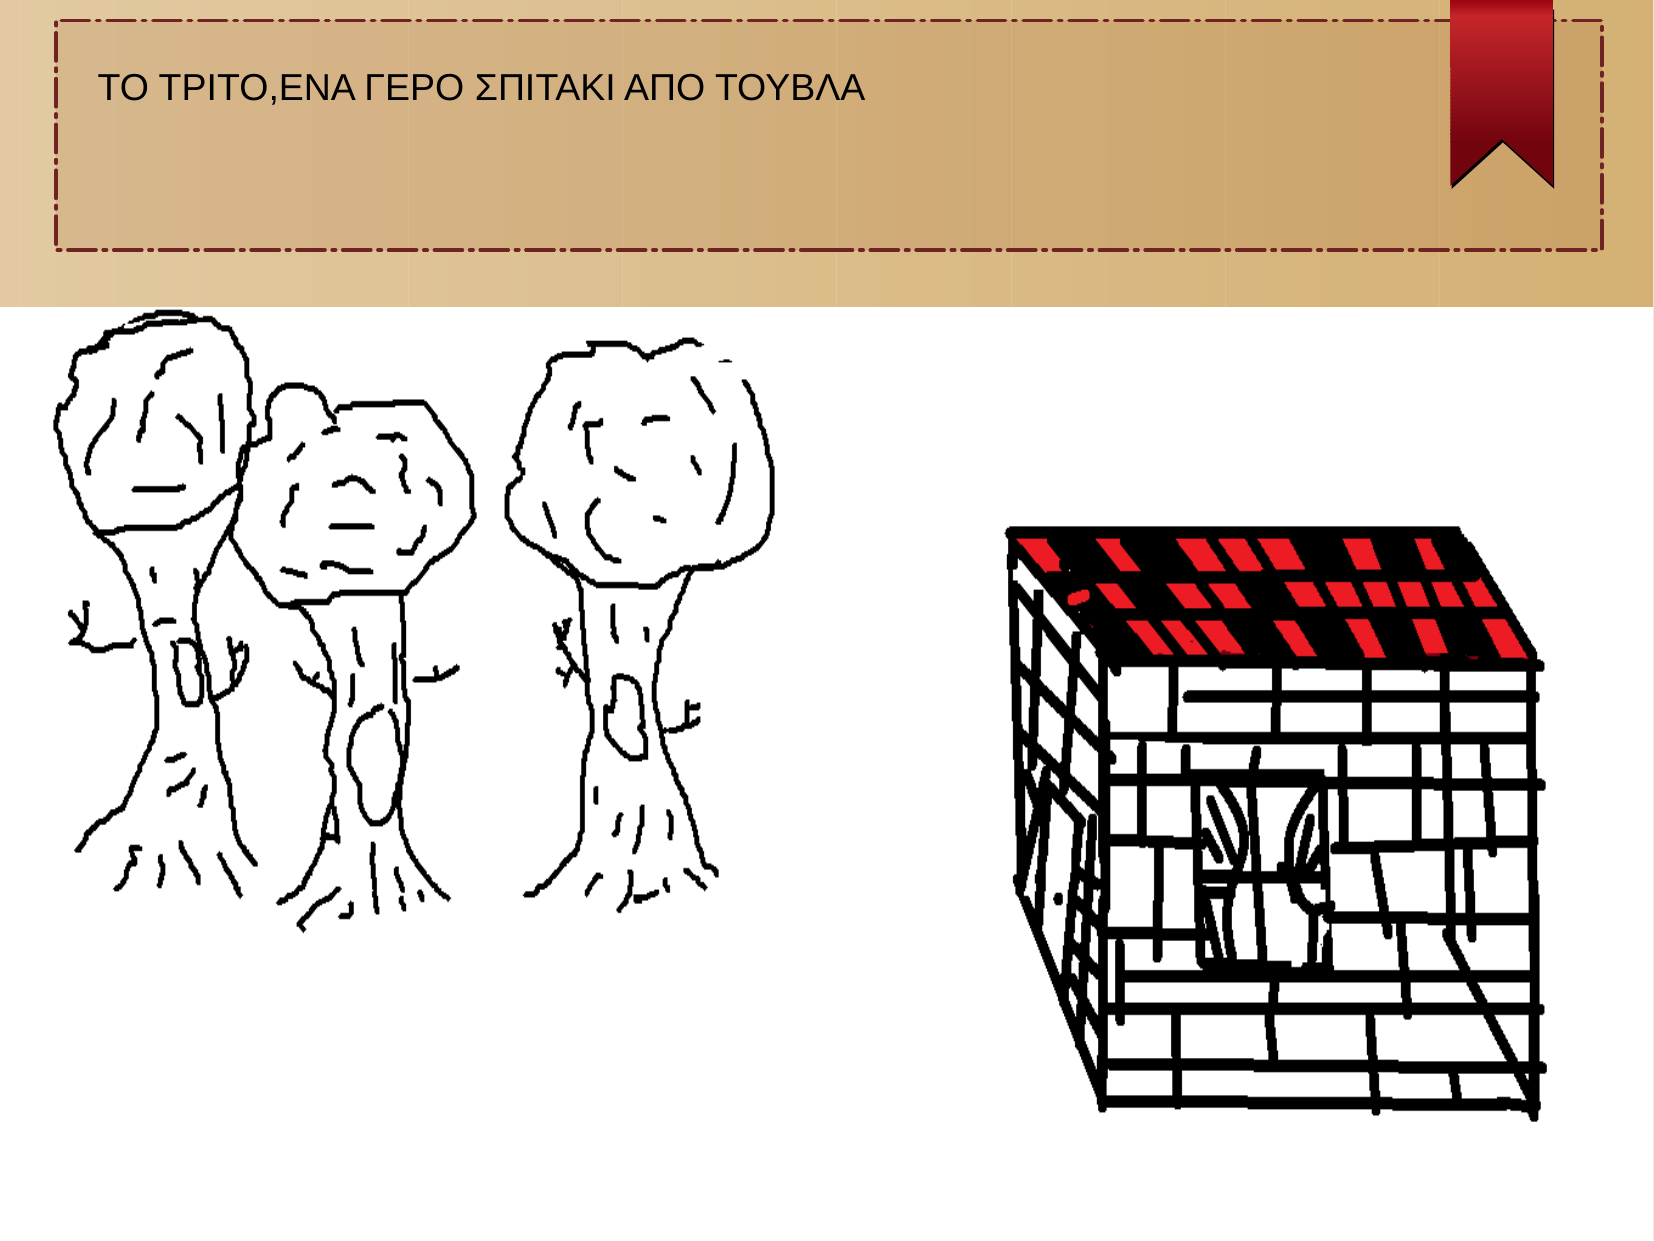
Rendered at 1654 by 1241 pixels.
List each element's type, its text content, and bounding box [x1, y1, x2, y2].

picture [0, 307, 1654, 1241]
text_box ΤΟ ΤΡΙΤΟ,ΕΝΑ ΓΕΡΟ ΣΠΙΤΑΚΙ ΑΠΟ ΤΟΥΒΛΑ [82, 59, 1430, 158]
